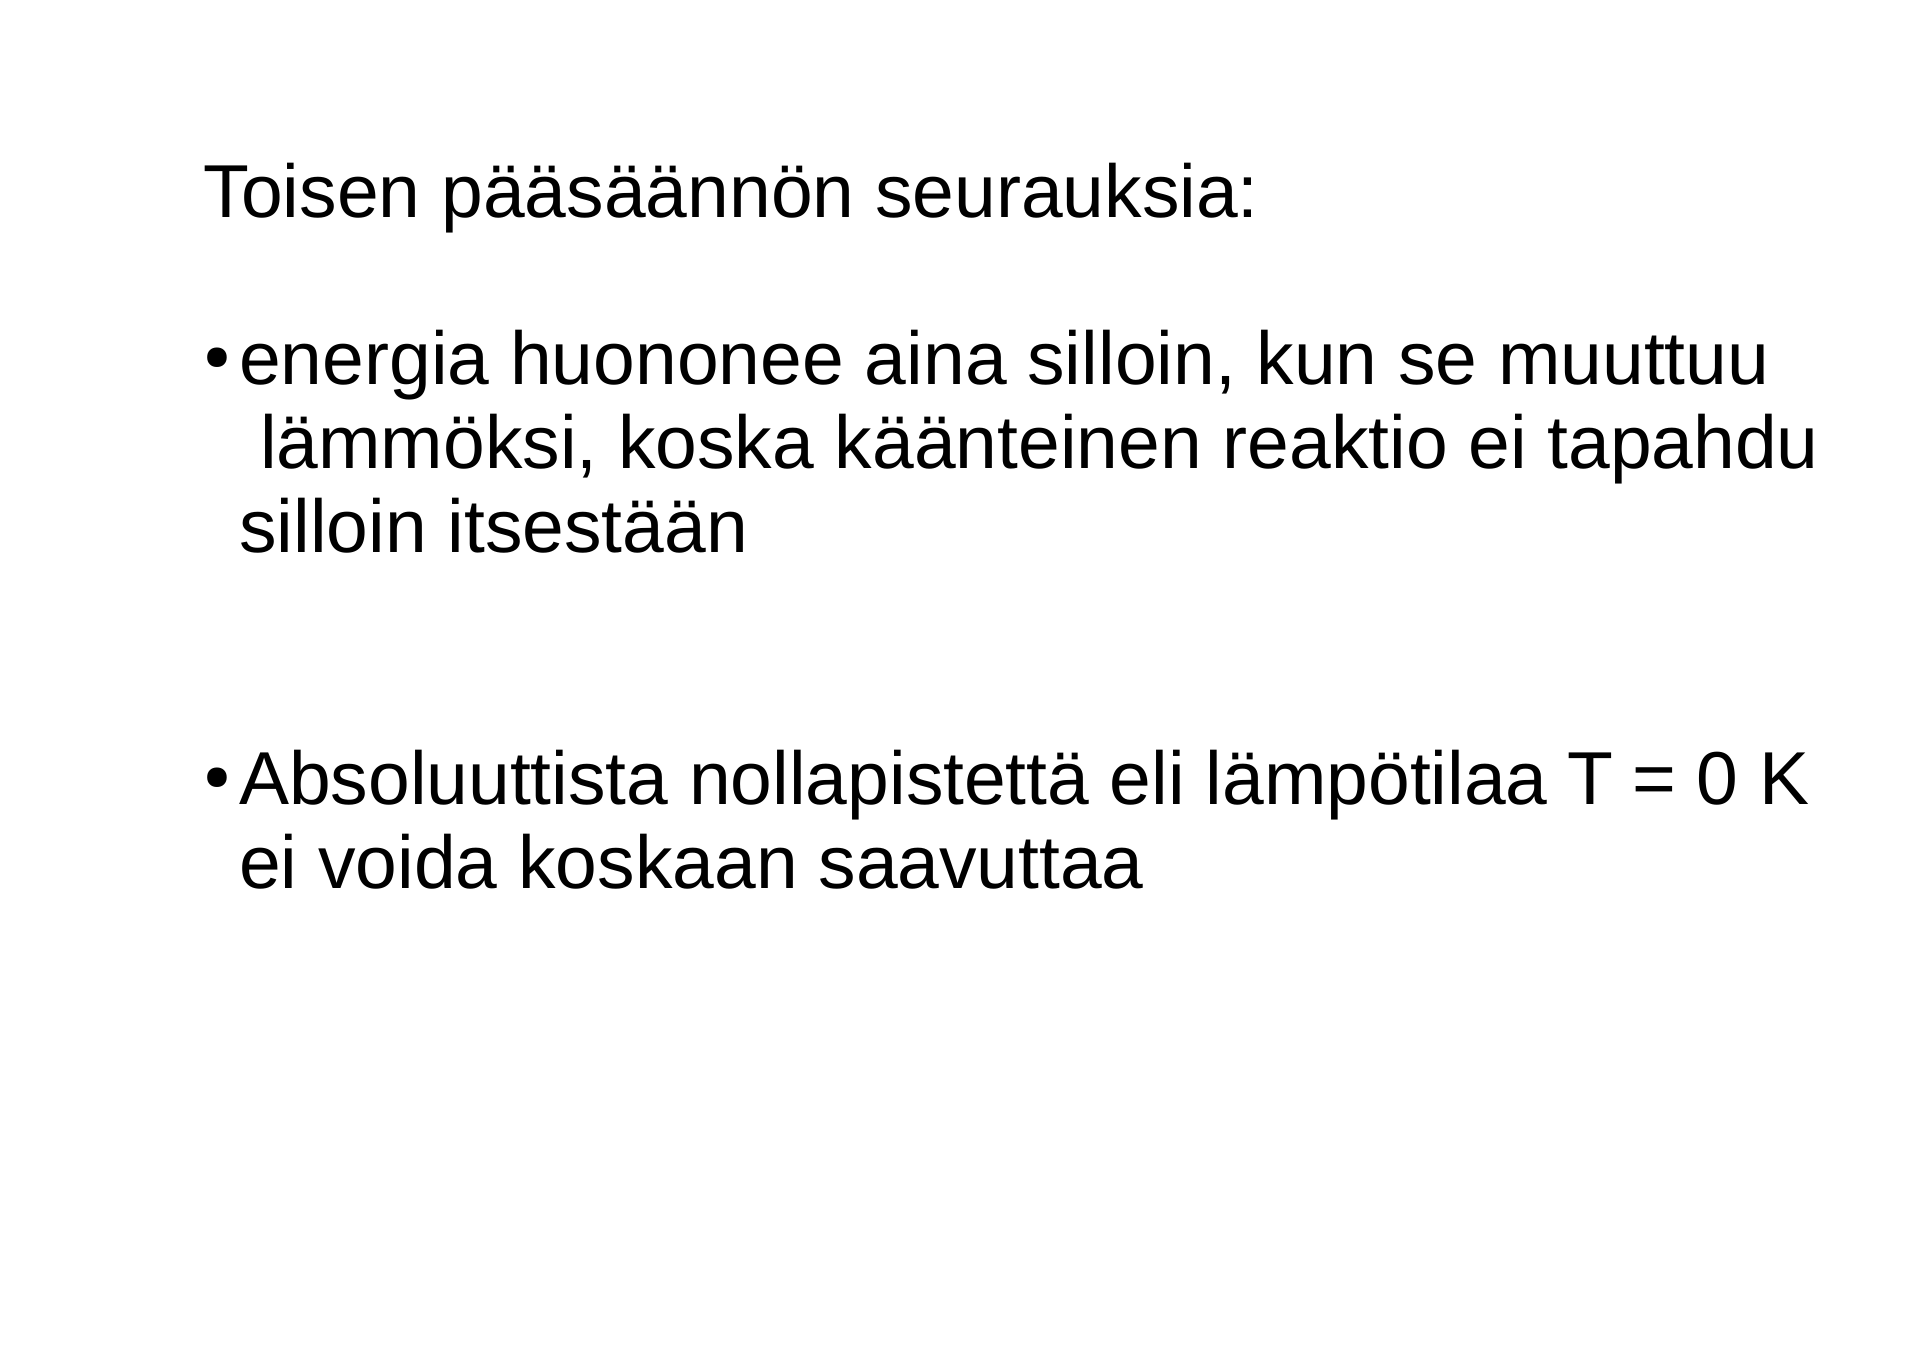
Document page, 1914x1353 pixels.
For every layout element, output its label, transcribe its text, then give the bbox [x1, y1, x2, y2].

text_box Toisen pääsäännön seurauksia: energia huononee aina silloin, kun se muuttuu lämmöksi, koska käänteinen reaktio ei tapahdu silloin itsestään Absoluuttista nollapistettä eli lämpötilaa T = 0 K ei voida koskaan saavuttaa [188, 141, 1856, 913]
